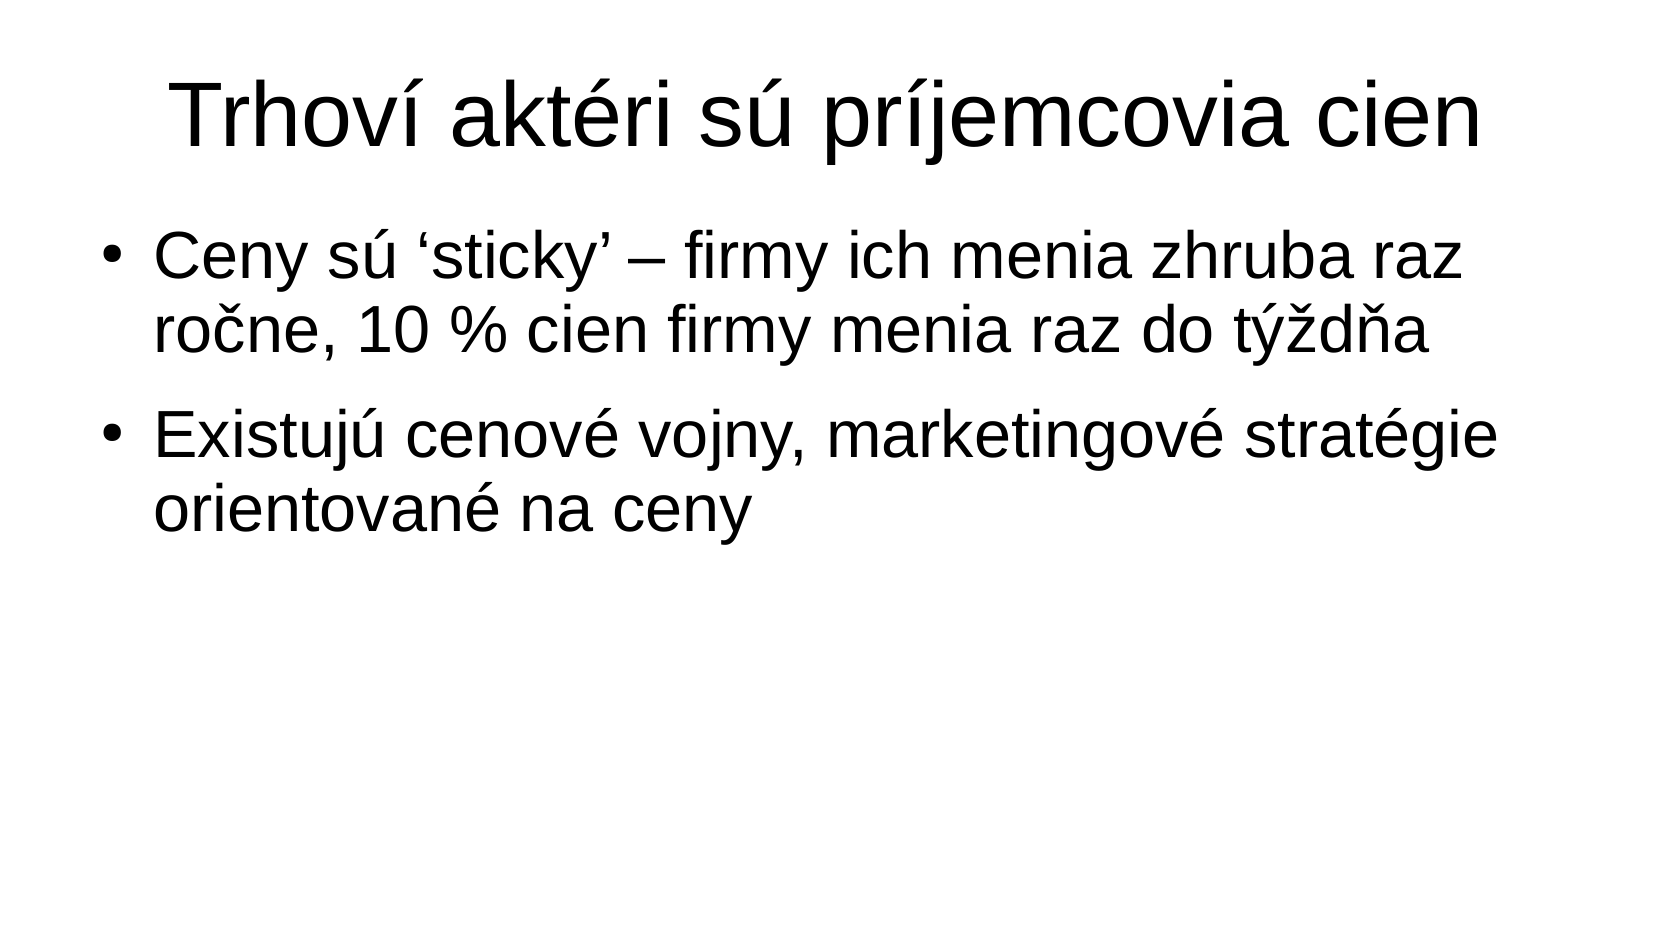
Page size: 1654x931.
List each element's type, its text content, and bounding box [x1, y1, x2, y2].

title Trhoví aktéri sú príjemcovia cien [82, 37, 1571, 193]
list Ceny sú ‘sticky’ – firmy ich menia zhruba raz ročne, 10 % cien firmy menia raz do týždňa Existujú cenové vojny, marketingové stratégie orientované na ceny [82, 217, 1571, 758]
